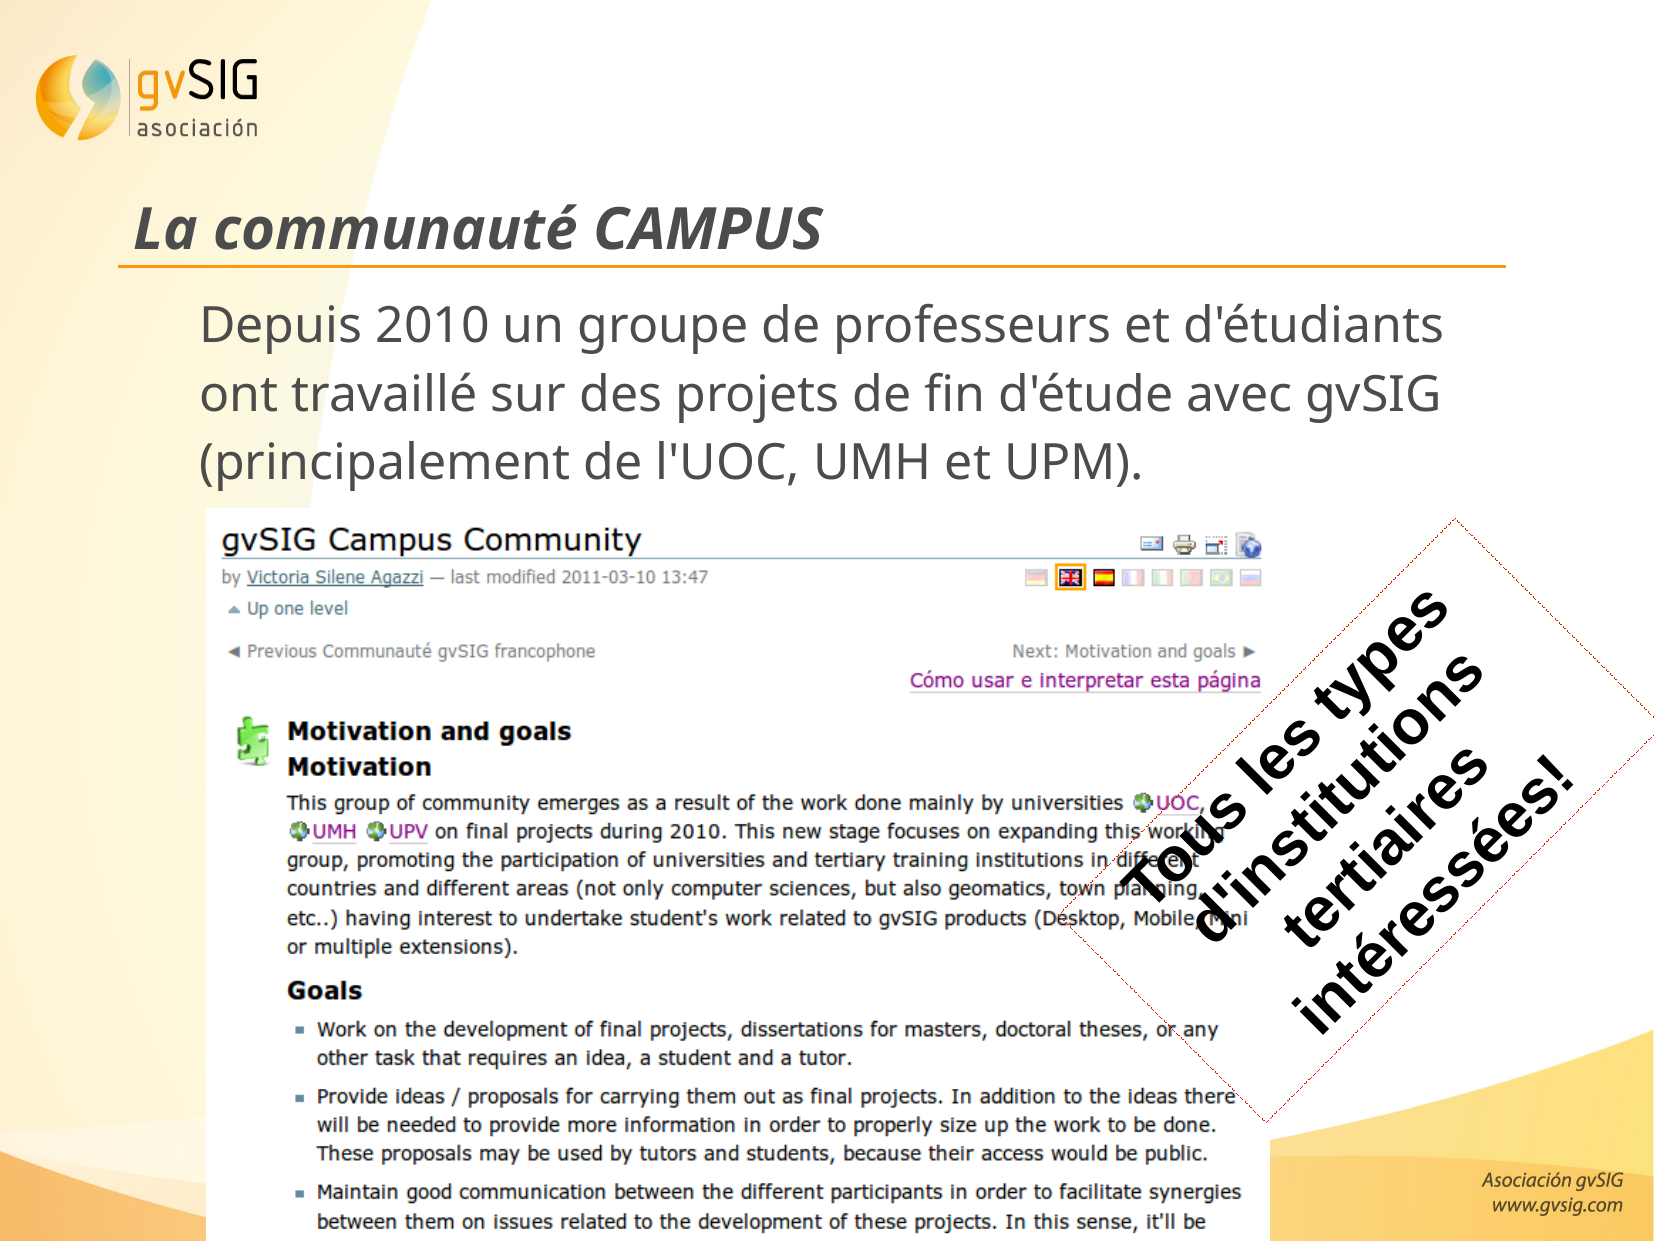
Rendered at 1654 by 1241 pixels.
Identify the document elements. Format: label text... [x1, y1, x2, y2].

title La communauté CAMPUS [118, 177, 1607, 276]
text_box Tous les types d'institutions tertiaires intéressées! [1058, 518, 1654, 1123]
text_box Depuis 2010 un groupe de professeurs et d'étudiants ont travaillé sur des projets de fin d'étude avec gvSIG (principalement de l'UOC, UMH et UPM). [199, 276, 1461, 509]
picture [0, 0, 1654, 1241]
